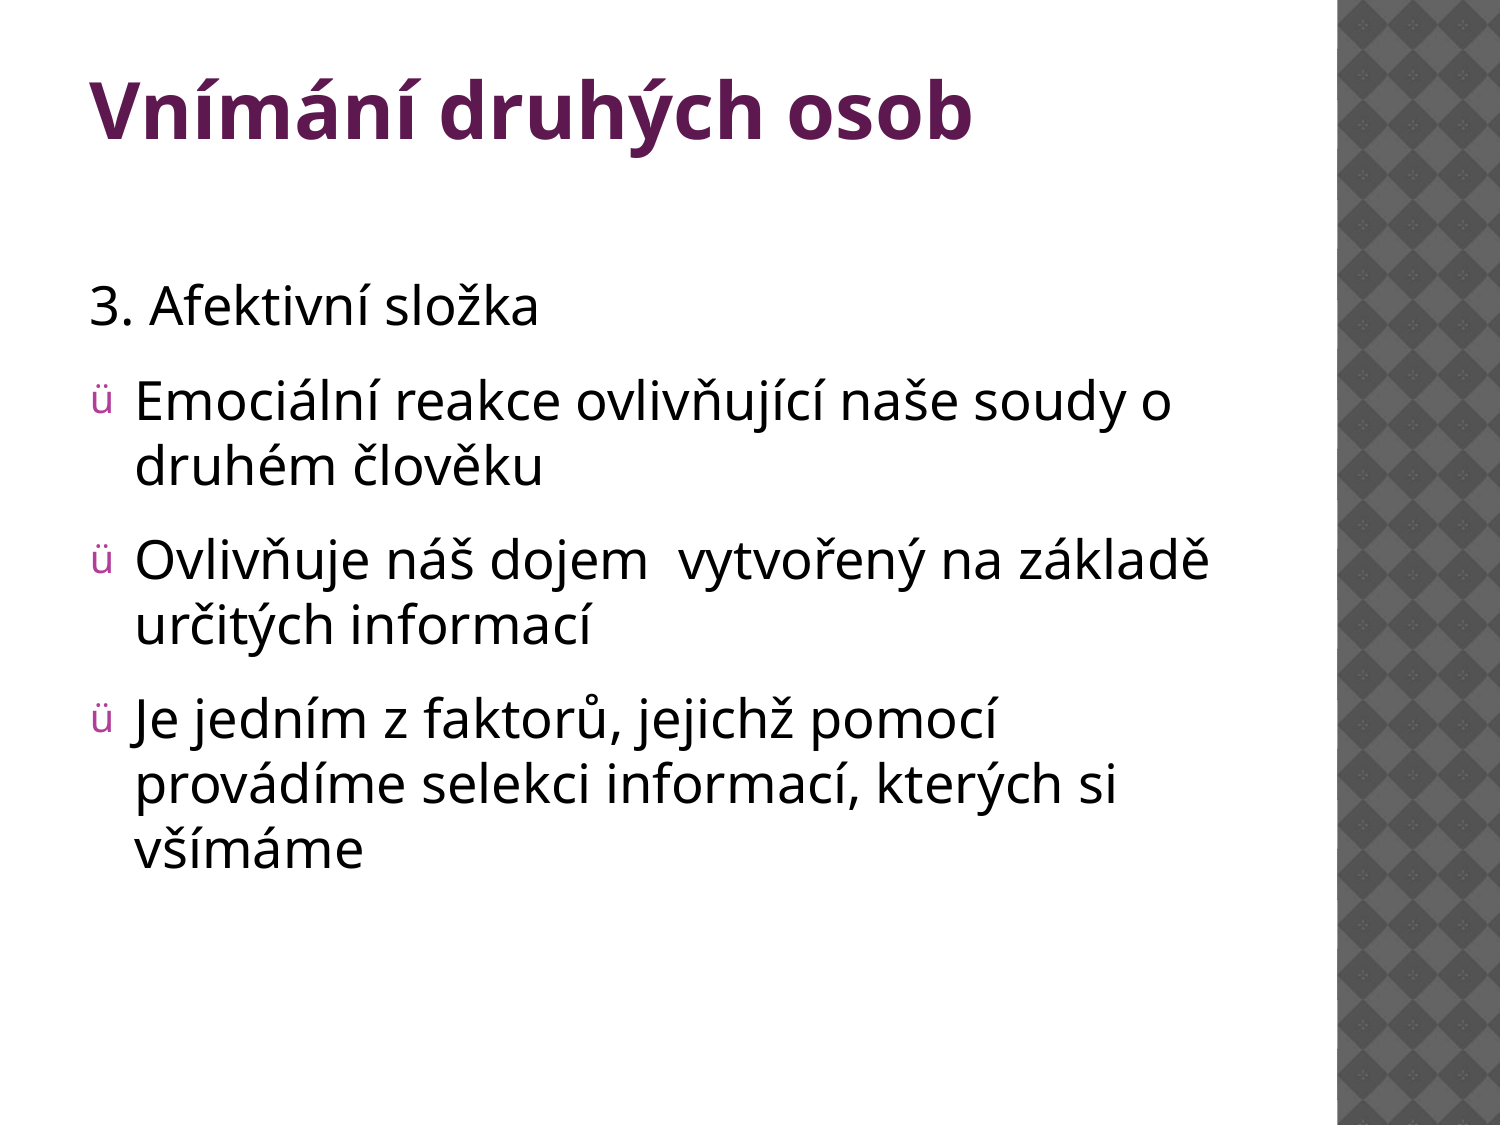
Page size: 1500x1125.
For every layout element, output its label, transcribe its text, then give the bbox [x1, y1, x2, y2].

title Vnímání druhých osob [75, 52, 1263, 240]
picture [1337, 0, 1500, 1125]
list 3. Afektivní složka Emociální reakce ovlivňující naše soudy o druhém člověku Ovlivňuje náš dojem vytvořený na základě určitých informací Je jedním z faktorů, jejichž pomocí provádíme selekci informací, kterých si všímáme [75, 264, 1263, 1059]
